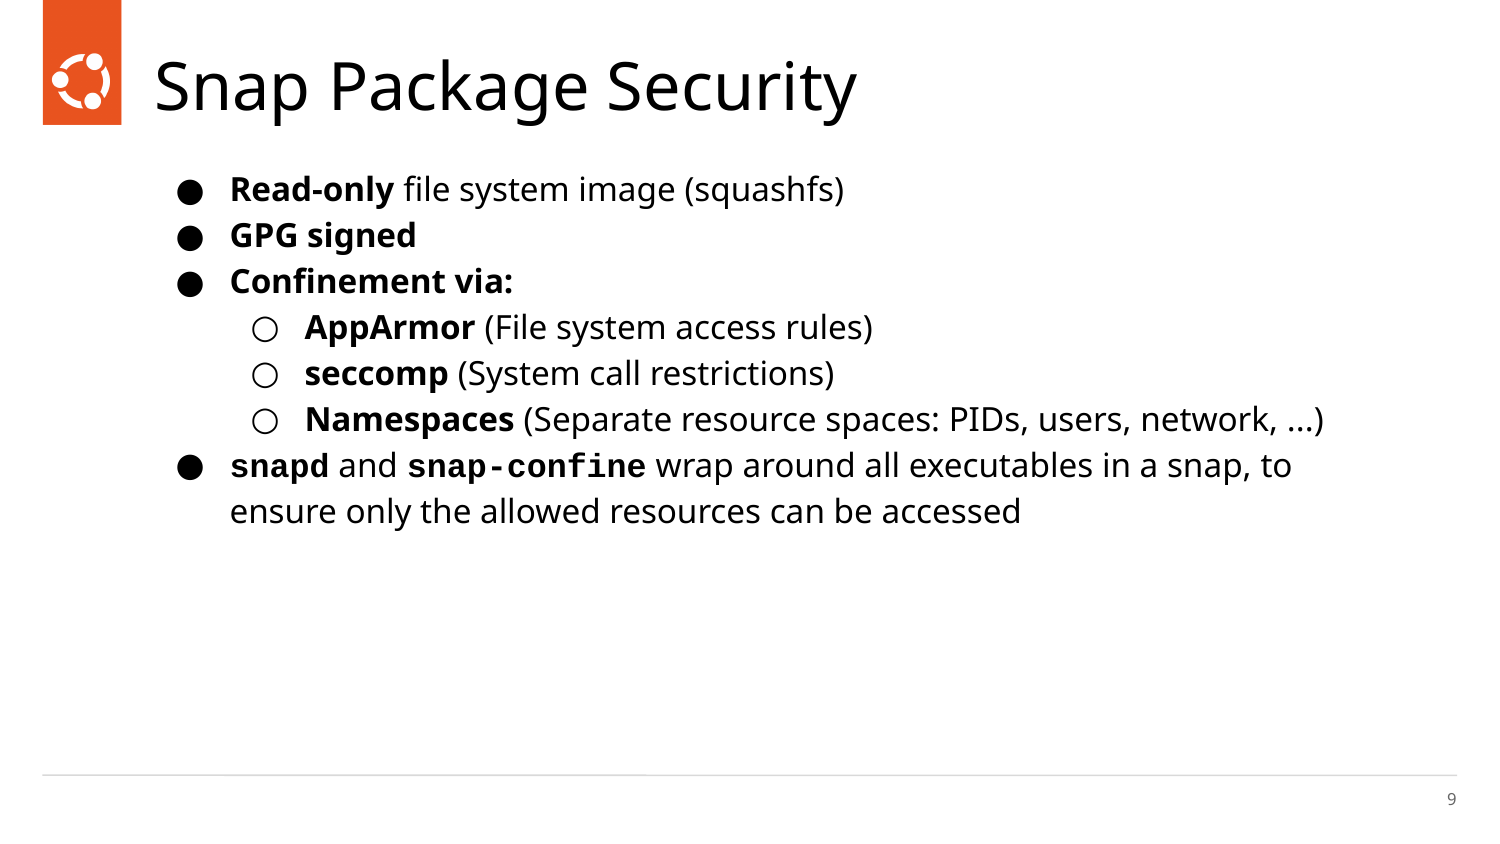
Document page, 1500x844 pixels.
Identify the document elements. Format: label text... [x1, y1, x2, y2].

title Snap Package Security [154, 43, 1077, 126]
list Read-only file system image (squashfs) GPG signed Confinement via: AppArmor (File system access rules) seccomp (System call restrictions) Namespaces (Separate resource spaces: PIDs, users, network, ...) snapd and snap-confine wrap around all executables in a snap, to ensure only the allowed resources can be accessed [154, 162, 1343, 768]
slide_number <number> [1381, 773, 1472, 839]
